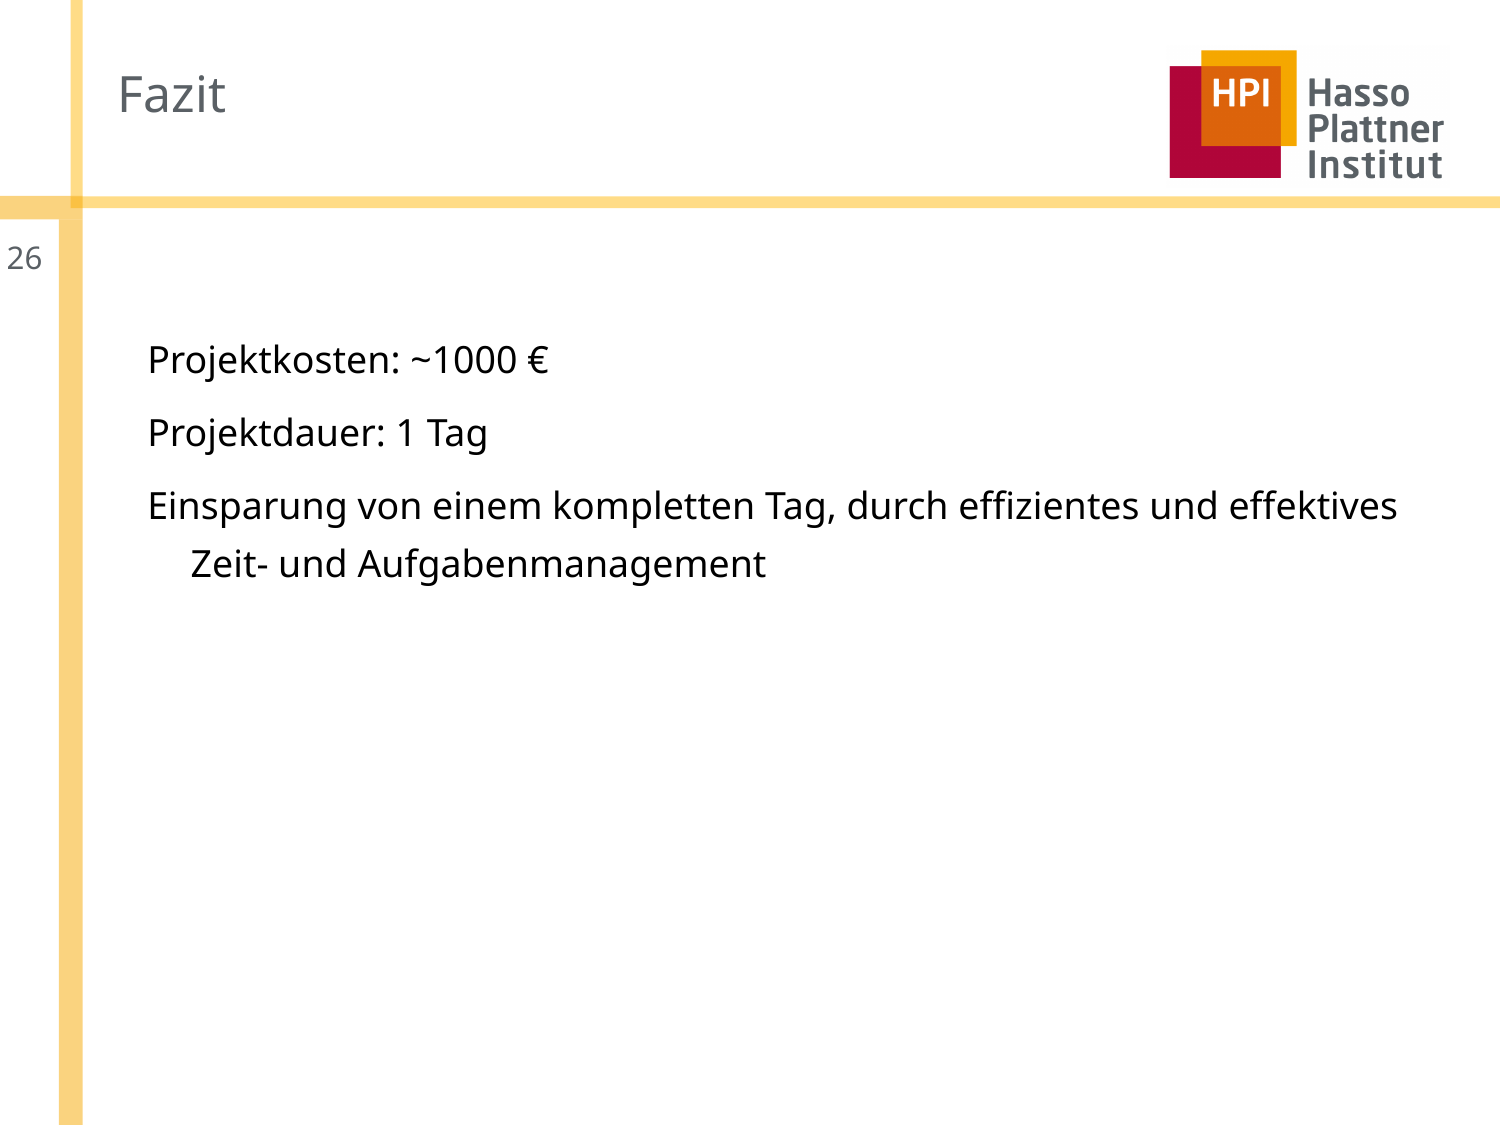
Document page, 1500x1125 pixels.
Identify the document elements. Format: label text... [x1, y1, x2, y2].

list Projektkosten: ~1000 € Projektdauer: 1 Tag Einsparung von einem kompletten Tag, durch effizientes und effektives Zeit- und Aufgabenmanagement [117, 326, 1459, 1056]
title Fazit [117, 7, 1093, 179]
